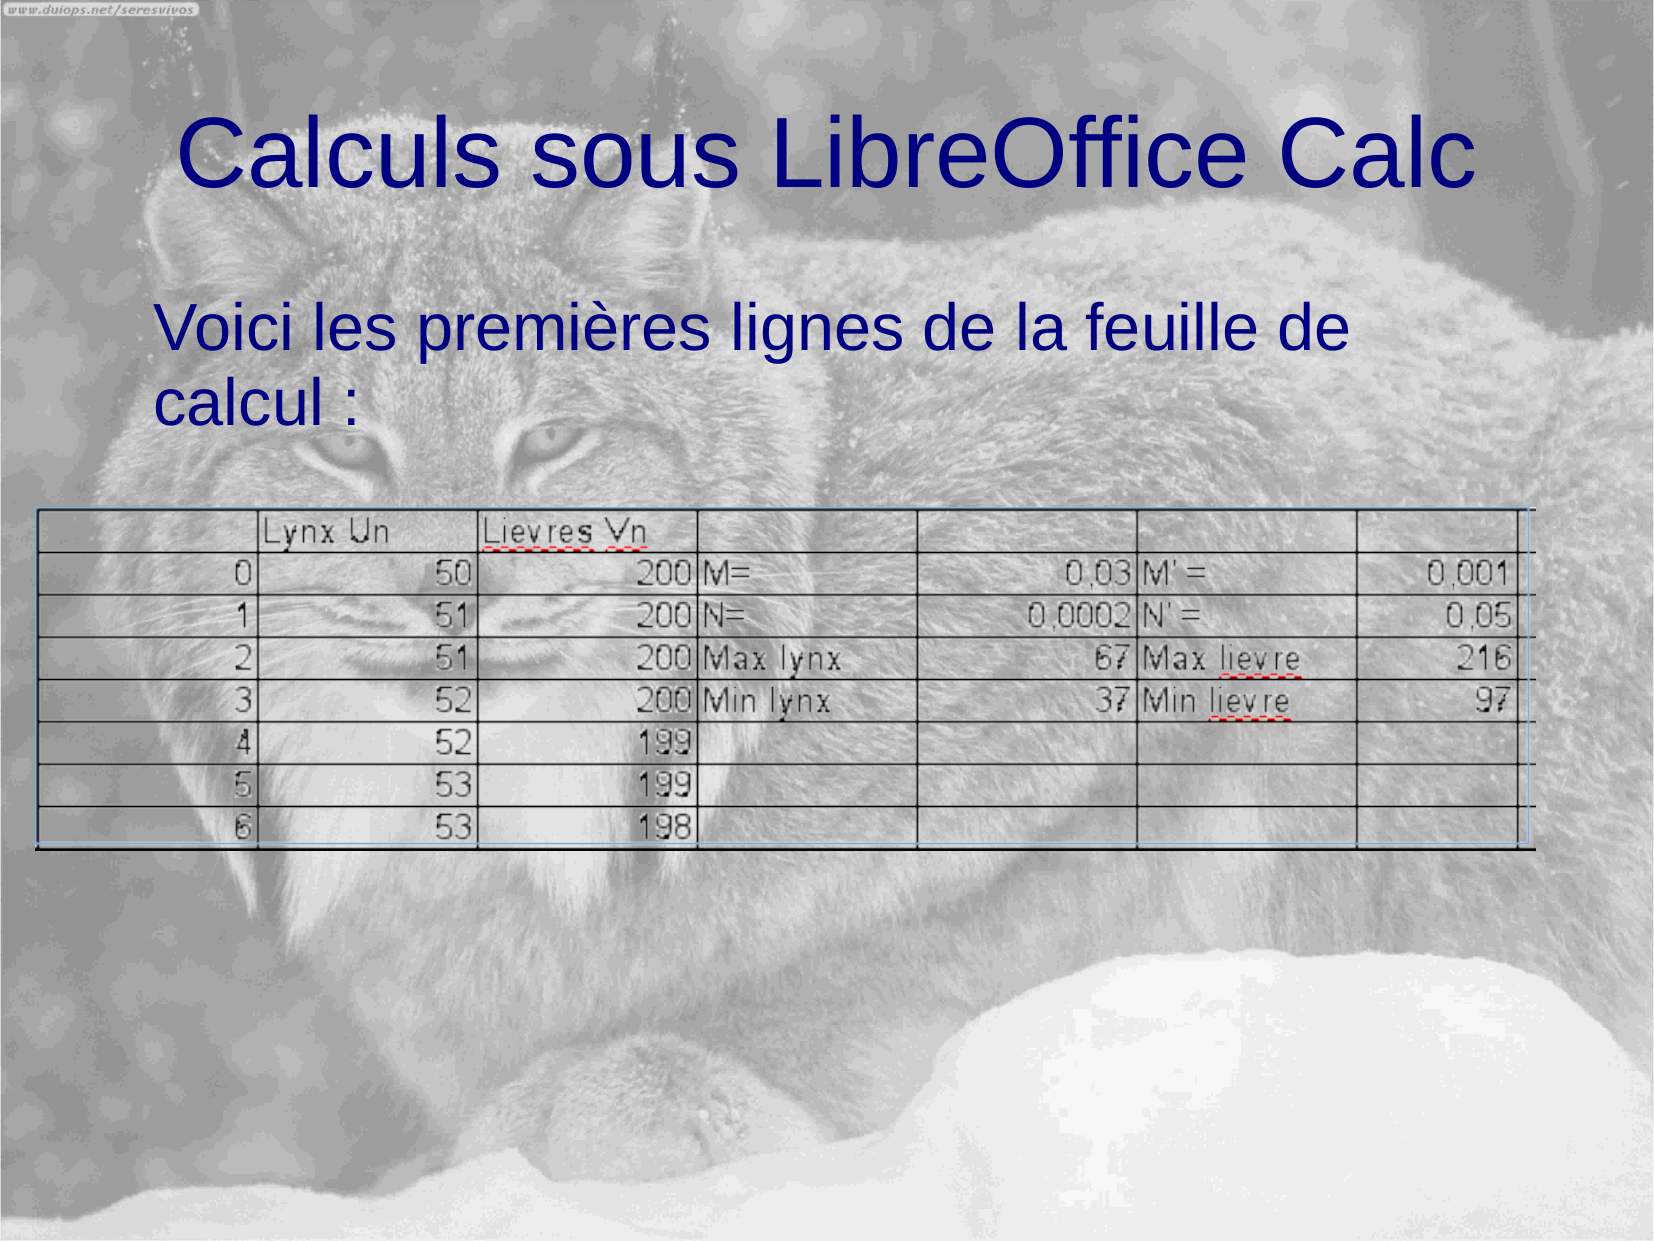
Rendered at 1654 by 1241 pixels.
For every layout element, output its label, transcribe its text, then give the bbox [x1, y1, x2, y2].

picture [0, 0, 1654, 1241]
list Voici les premières lignes de la feuille de calcul : [82, 290, 1560, 1010]
title Calculs sous LibreOffice Calc [82, 49, 1571, 257]
